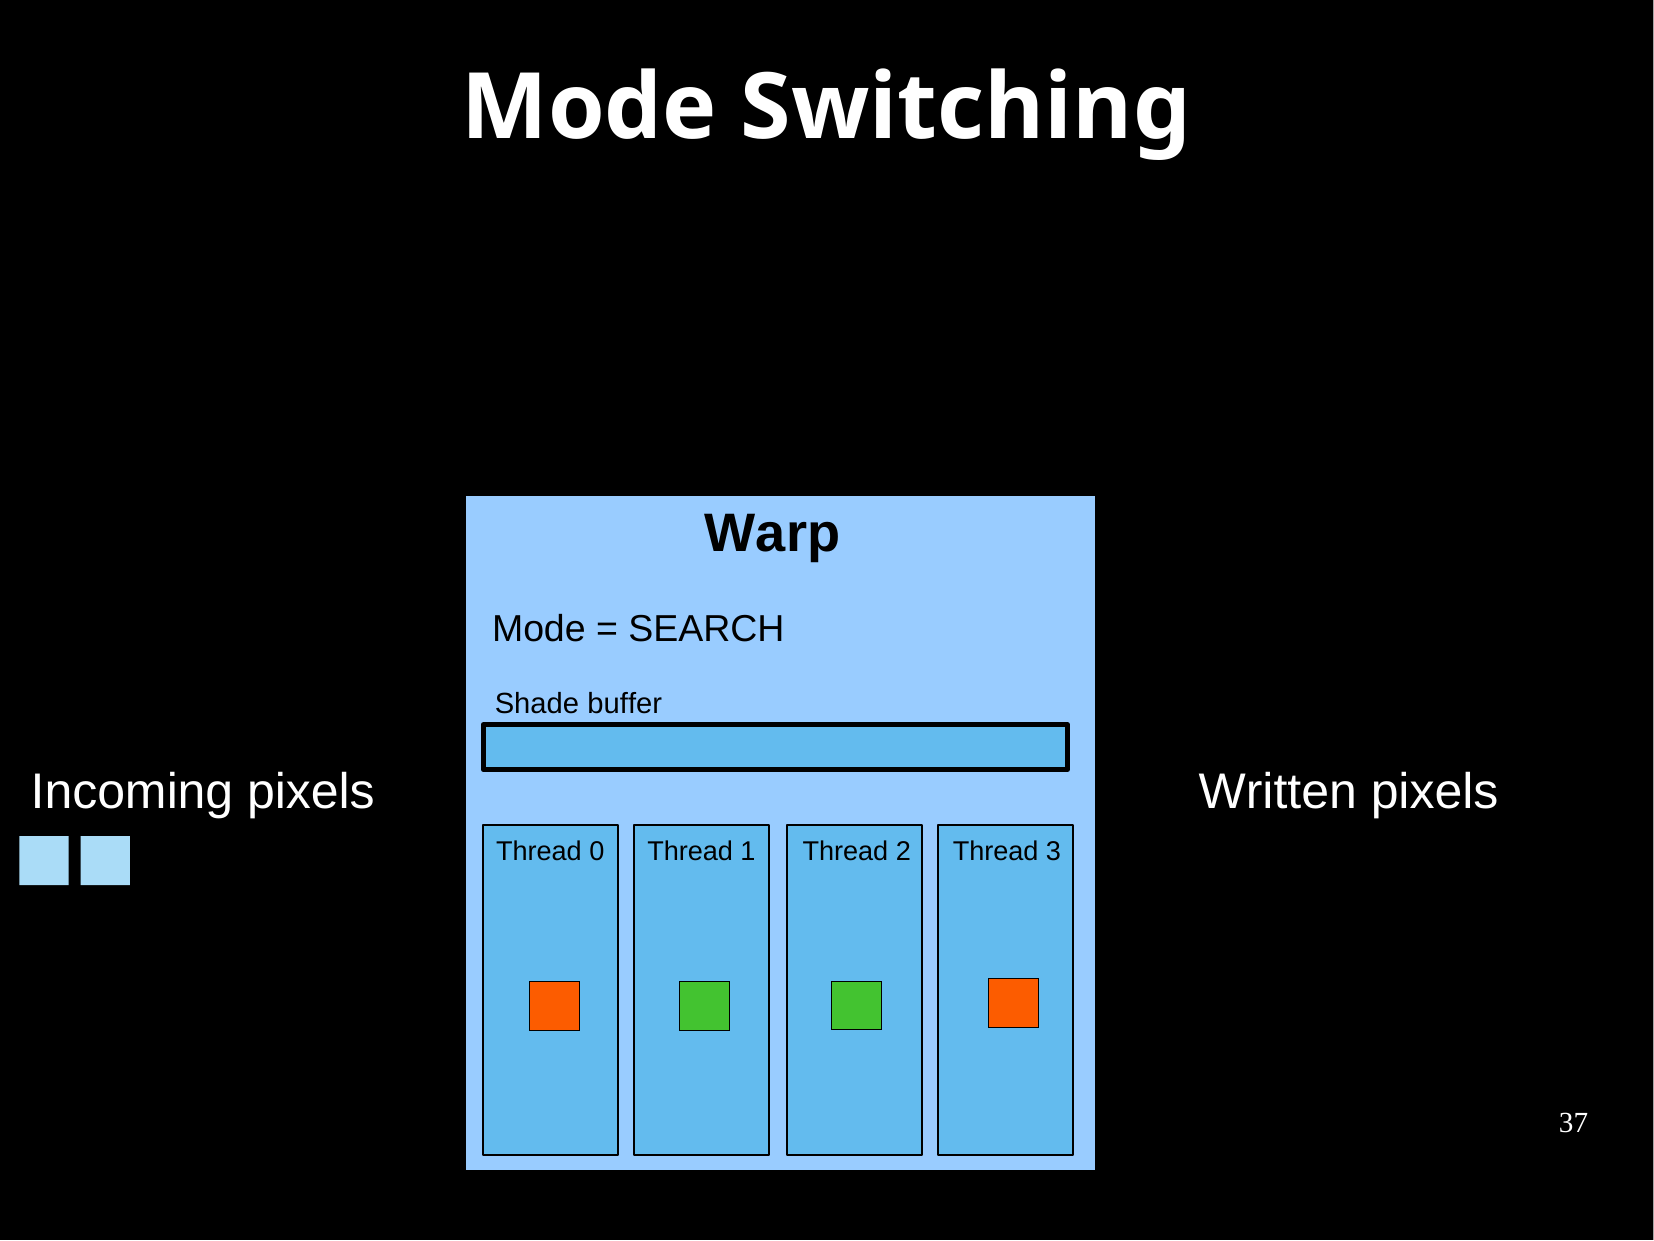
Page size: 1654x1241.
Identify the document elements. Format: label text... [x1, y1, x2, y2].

text_box Thread 0 [481, 828, 625, 874]
text_box [19, 865, 69, 886]
text_box Warp [690, 495, 991, 571]
title Mode Switching [0, 0, 1654, 207]
text_box Shade buffer [480, 679, 766, 737]
text_box Thread 3 [938, 828, 1082, 874]
text_box Thread 1 [632, 828, 776, 874]
text_box [465, 495, 1096, 1171]
text_box [80, 865, 130, 886]
text_box Thread 2 [787, 828, 932, 874]
text_box Incoming pixels [15, 756, 406, 865]
text_box Mode = SEARCH [477, 600, 808, 657]
text_box Written pixels [1183, 756, 1574, 865]
